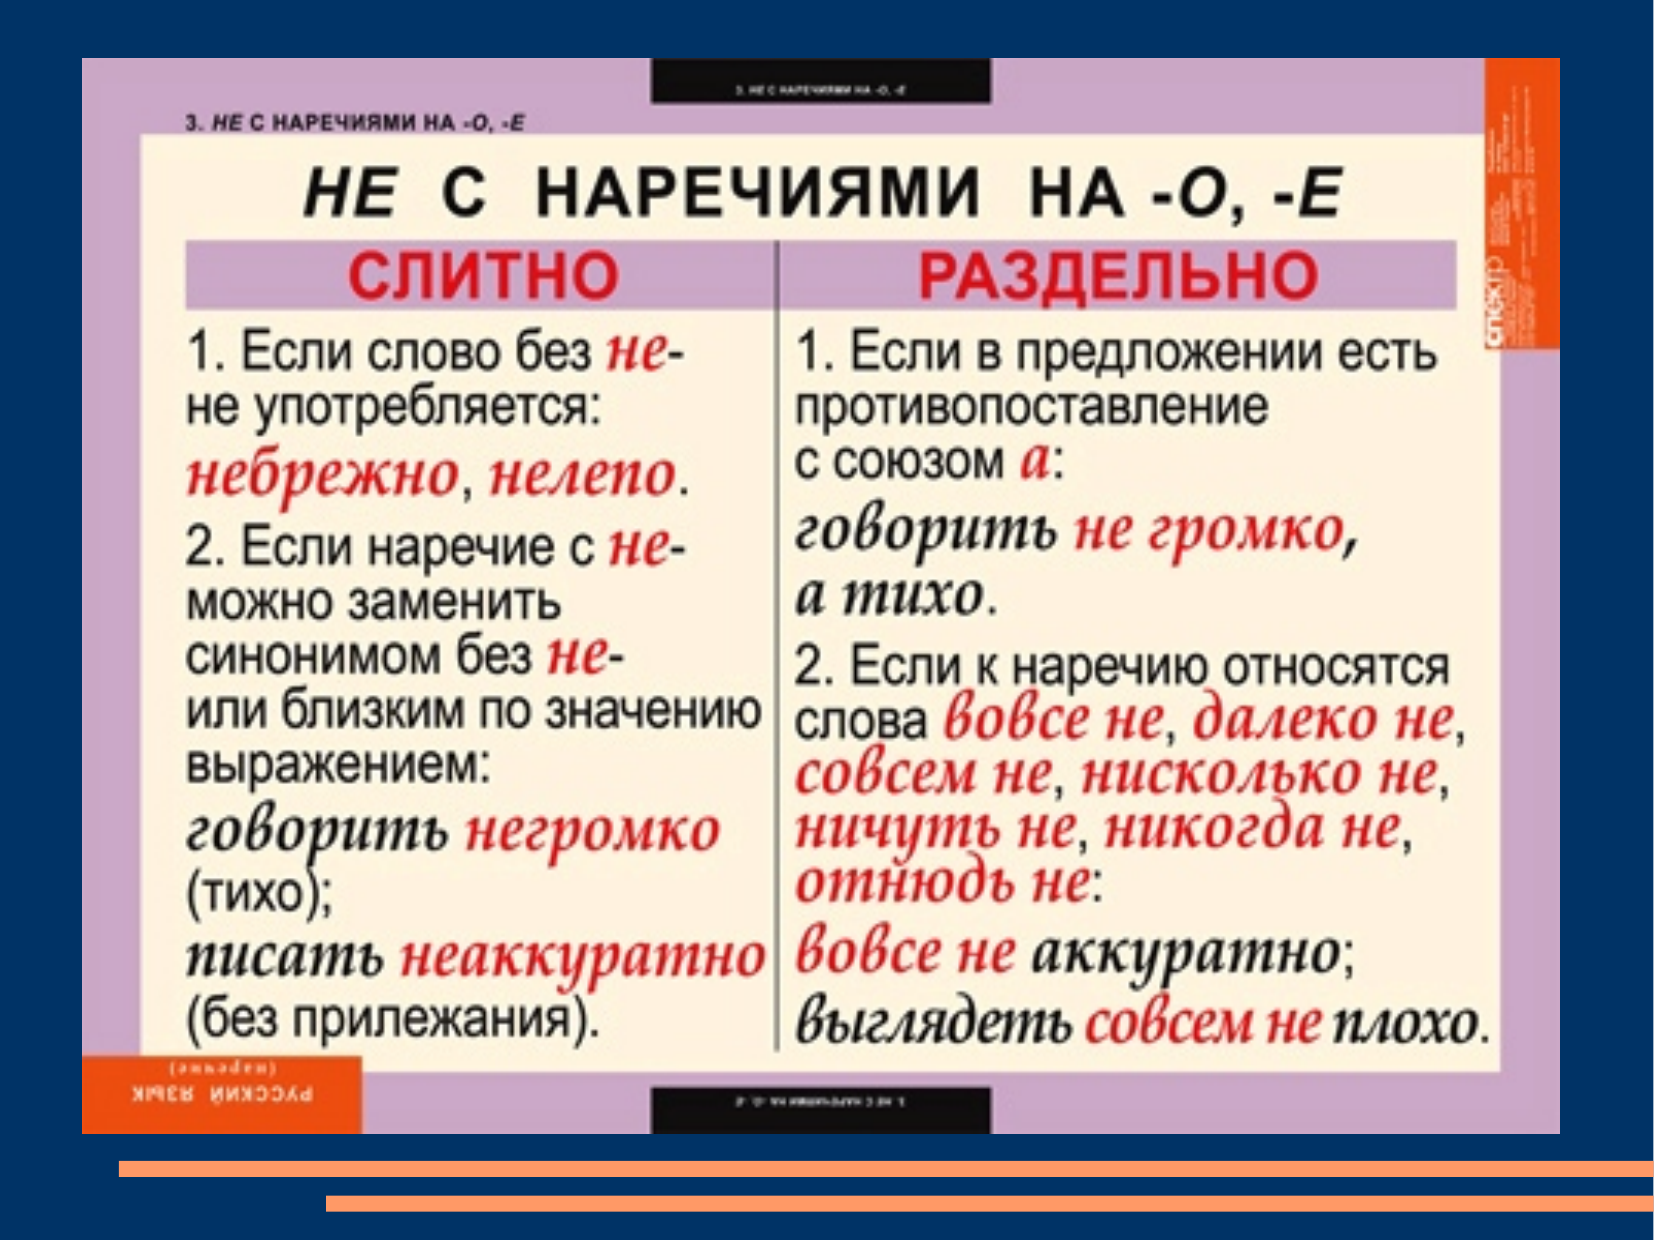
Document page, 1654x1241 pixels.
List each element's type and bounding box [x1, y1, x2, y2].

picture [82, 58, 1560, 1134]
